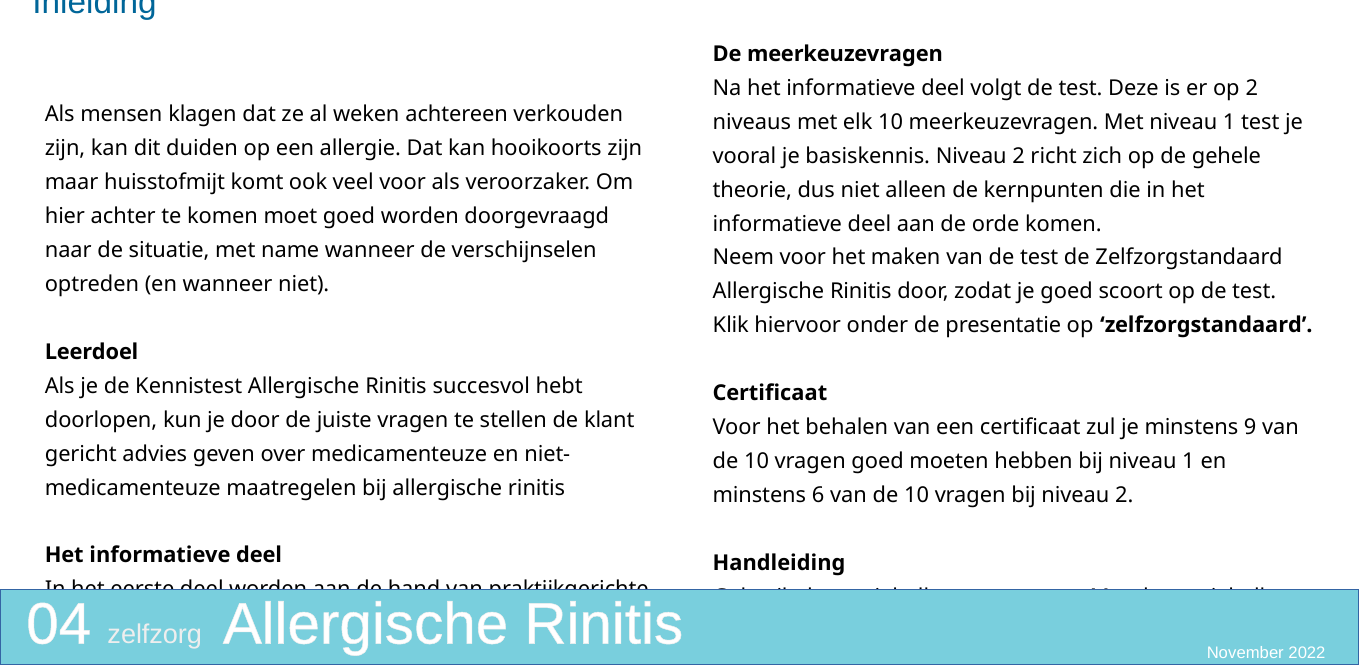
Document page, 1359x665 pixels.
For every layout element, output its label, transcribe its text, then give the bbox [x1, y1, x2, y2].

title 04 zelfzorg Allergische Rinitis [26, 590, 958, 665]
text_box De meerkeuzevragen Na het informatieve deel volgt de test. Deze is er op 2 niveaus met elk 10 meerkeuzevragen. Met niveau 1 test je vooral je basiskennis. Niveau 2 richt zich op de gehele theorie, dus niet alleen de kernpunten die in het informatieve deel aan de orde komen. Neem voor het maken van de test de Zelfzorgstandaard Allergische Rinitis door, zodat je goed scoort op de test. Klik hiervoor onder de presentatie op ‘zelfzorgstandaard’. Certificaat Voor het behalen van een certificaat zul je minstens 9 van de 10 vragen goed moeten hebben bij niveau 1 en minstens 6 van de 10 vragen bij niveau 2. Handleiding Gebruik de spatiebalk om te starten. Met de spatiebalk ga je ook naar de volgende pagina in de presentatie. Linksonderaan deze presentatie zie je twee knoppen, omhoog en omlaag, deze kun je ook gebruiken om door de presentatie te lopen. [698, 26, 1330, 589]
text_box [0, 589, 1359, 665]
text_box Als mensen klagen dat ze al weken achtereen verkouden zijn, kan dit duiden op een allergie. Dat kan hooikoorts zijn maar huisstofmijt komt ook veel voor als veroorzaker. Om hier achter te komen moet goed worden doorgevraagd naar de situatie, met name wanneer de verschijnselen optreden (en wanneer niet). Leerdoel Als je de Kennistest Allergische Rinitis succesvol hebt doorlopen, kun je door de juiste vragen te stellen de klant gericht advies geven over medicamenteuze en niet-medicamenteuze maatregelen bij allergische rinitis Het informatieve deel In het eerste deel worden aan de hand van praktijkgerichte casussen de kernpunten van de theorie behandeld. In de KNMP Zelfzorgstandaard vind je de volledige theorie. [30, 22, 665, 589]
text_box November 2022 [1158, 597, 1358, 665]
title Inleiding [32, 0, 1255, 57]
